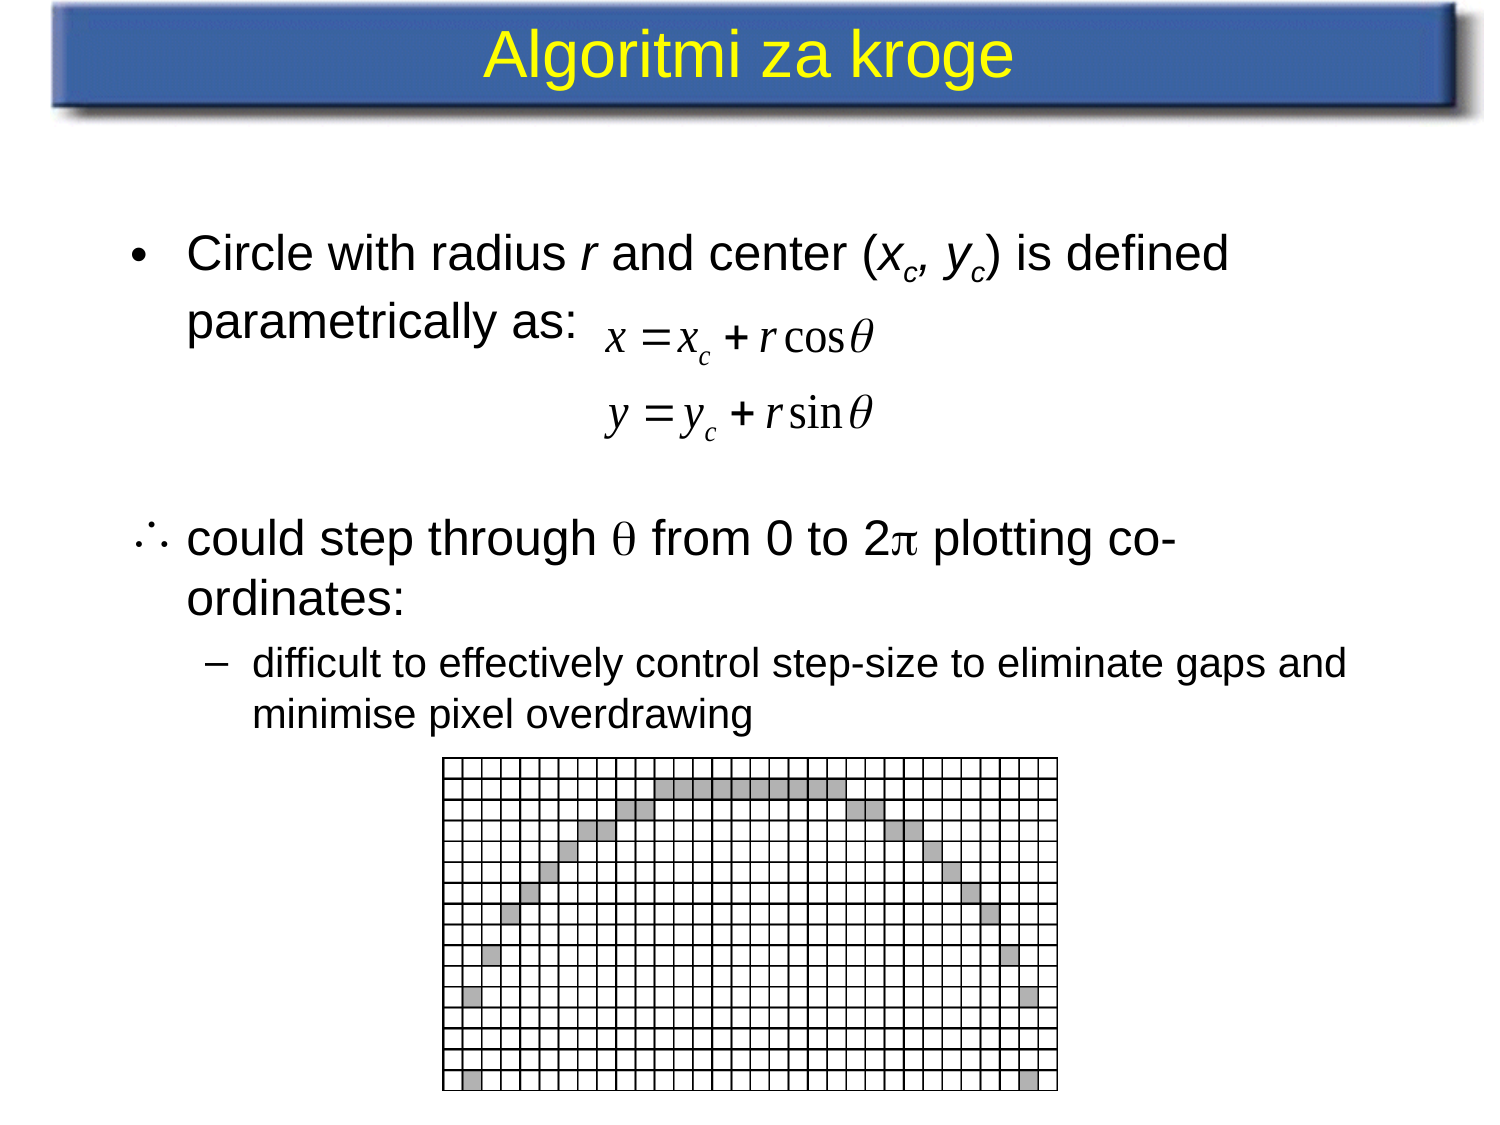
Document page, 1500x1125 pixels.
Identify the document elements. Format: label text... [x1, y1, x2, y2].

list Circle with radius r and center (xc, yc) is defined parametrically as: could step through  from 0 to 2 plotting co-ordinates: difficult to effectively control step-size to eliminate gaps and minimise pixel overdrawing [115, 212, 1391, 888]
picture [442, 757, 1058, 1091]
picture [50, 0, 1484, 127]
title Algoritmi za kroge [112, 0, 1388, 103]
chart [596, 302, 886, 453]
